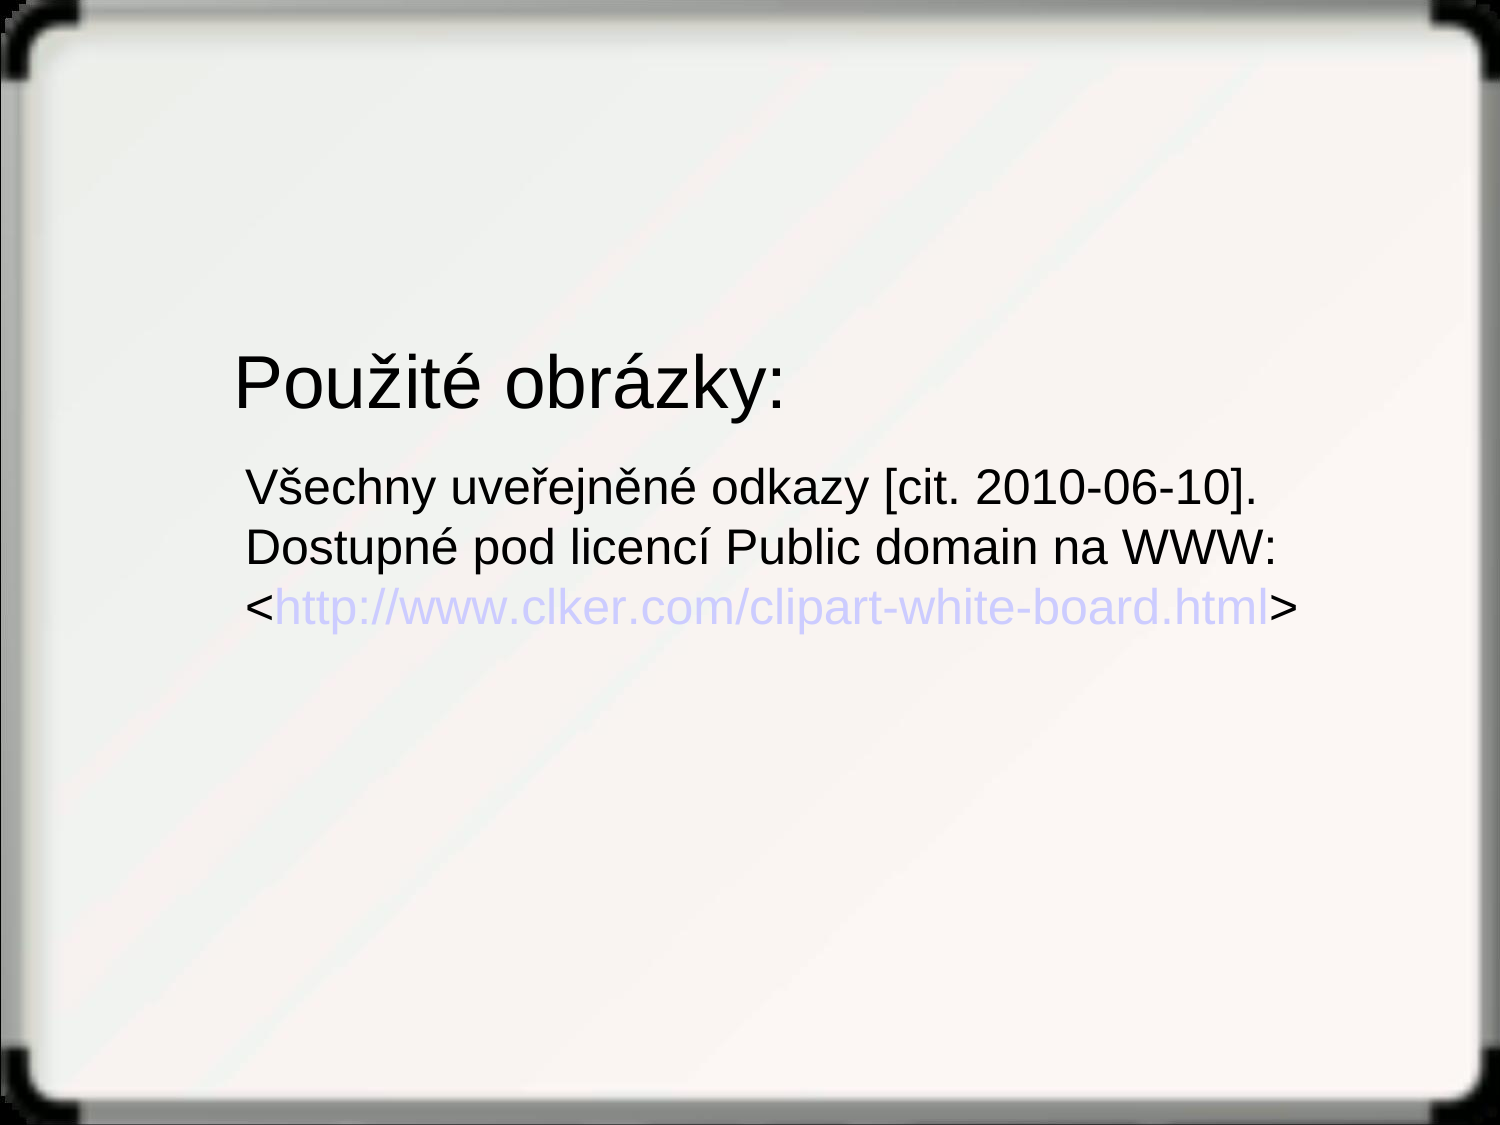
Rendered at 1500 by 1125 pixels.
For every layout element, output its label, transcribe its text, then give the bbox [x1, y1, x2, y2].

picture [0, 0, 1500, 1125]
text_box Použité obrázky: [218, 326, 1235, 432]
text_box Všechny uveřejněné odkazy [cit. 2010-06-10]. Dostupné pod licencí Public domain na WWW: <http://www.clker.com/clipart-white-board.html> [230, 446, 1341, 643]
